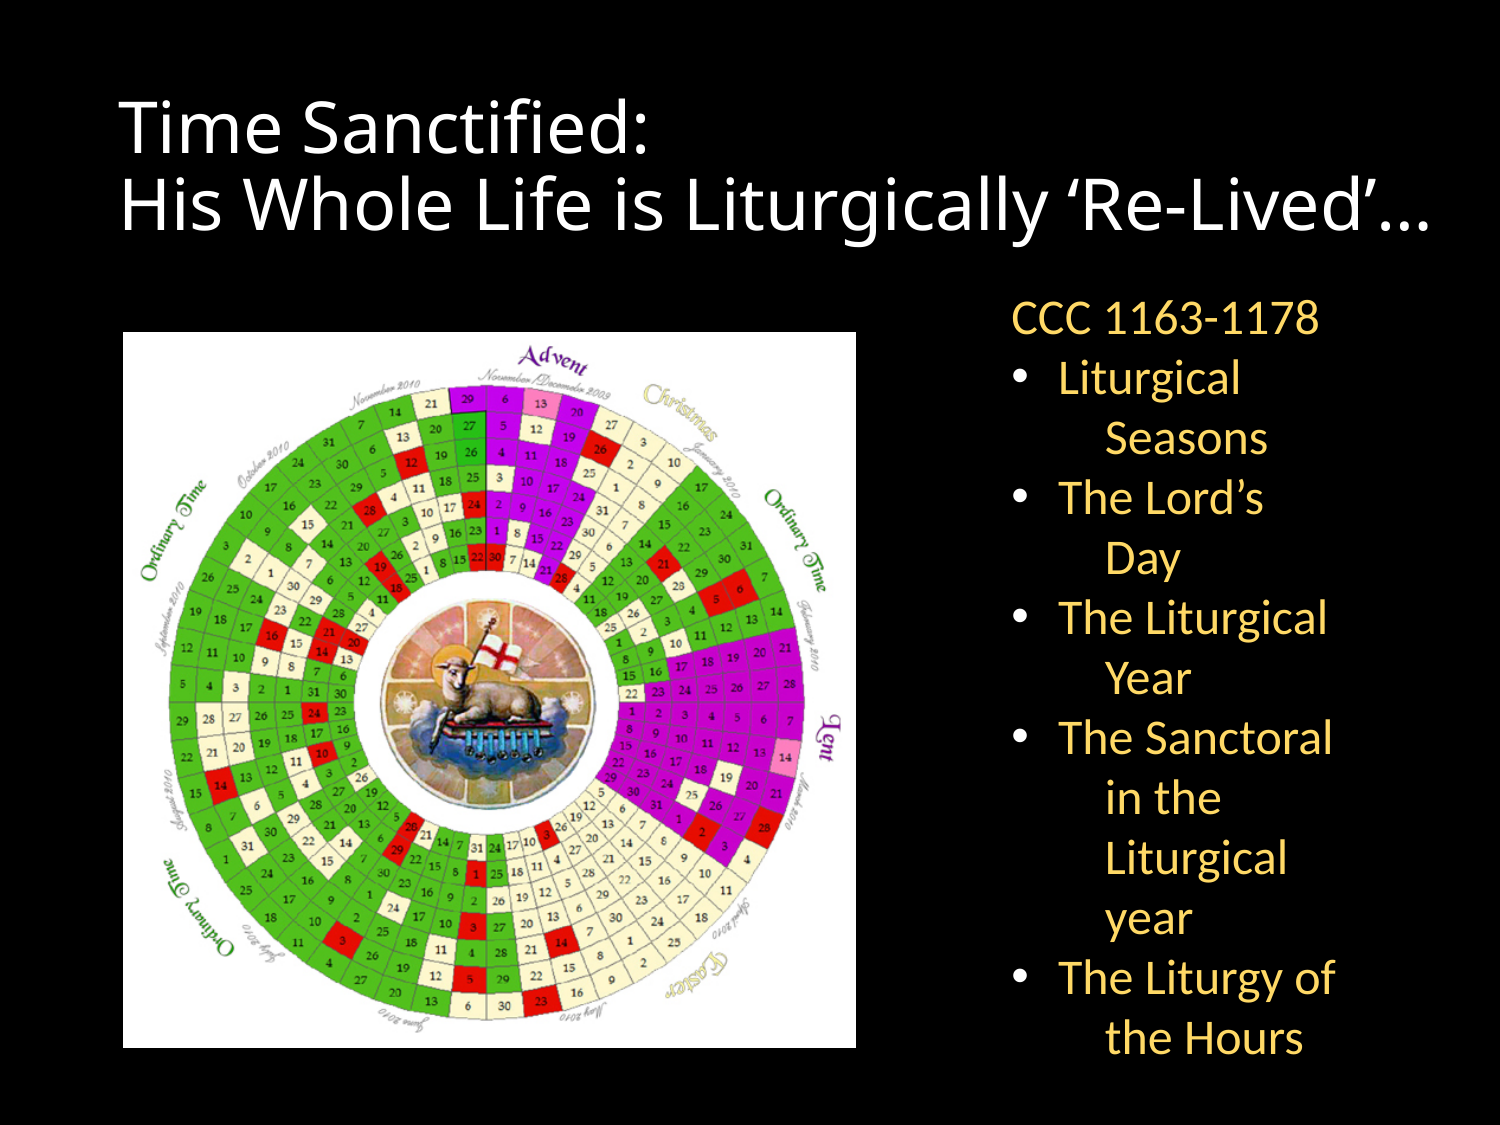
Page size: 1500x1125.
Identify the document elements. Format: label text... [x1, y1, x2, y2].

title Time Sanctified: His Whole Life is Liturgically ‘Re-Lived’… [103, 59, 1500, 278]
picture [123, 332, 856, 1048]
text_box CCC 1163-1178 Liturgical Seasons The Lord’s Day The Liturgical Year The Sanctoral in the Liturgical year The Liturgy of the Hours [996, 277, 1366, 1065]
